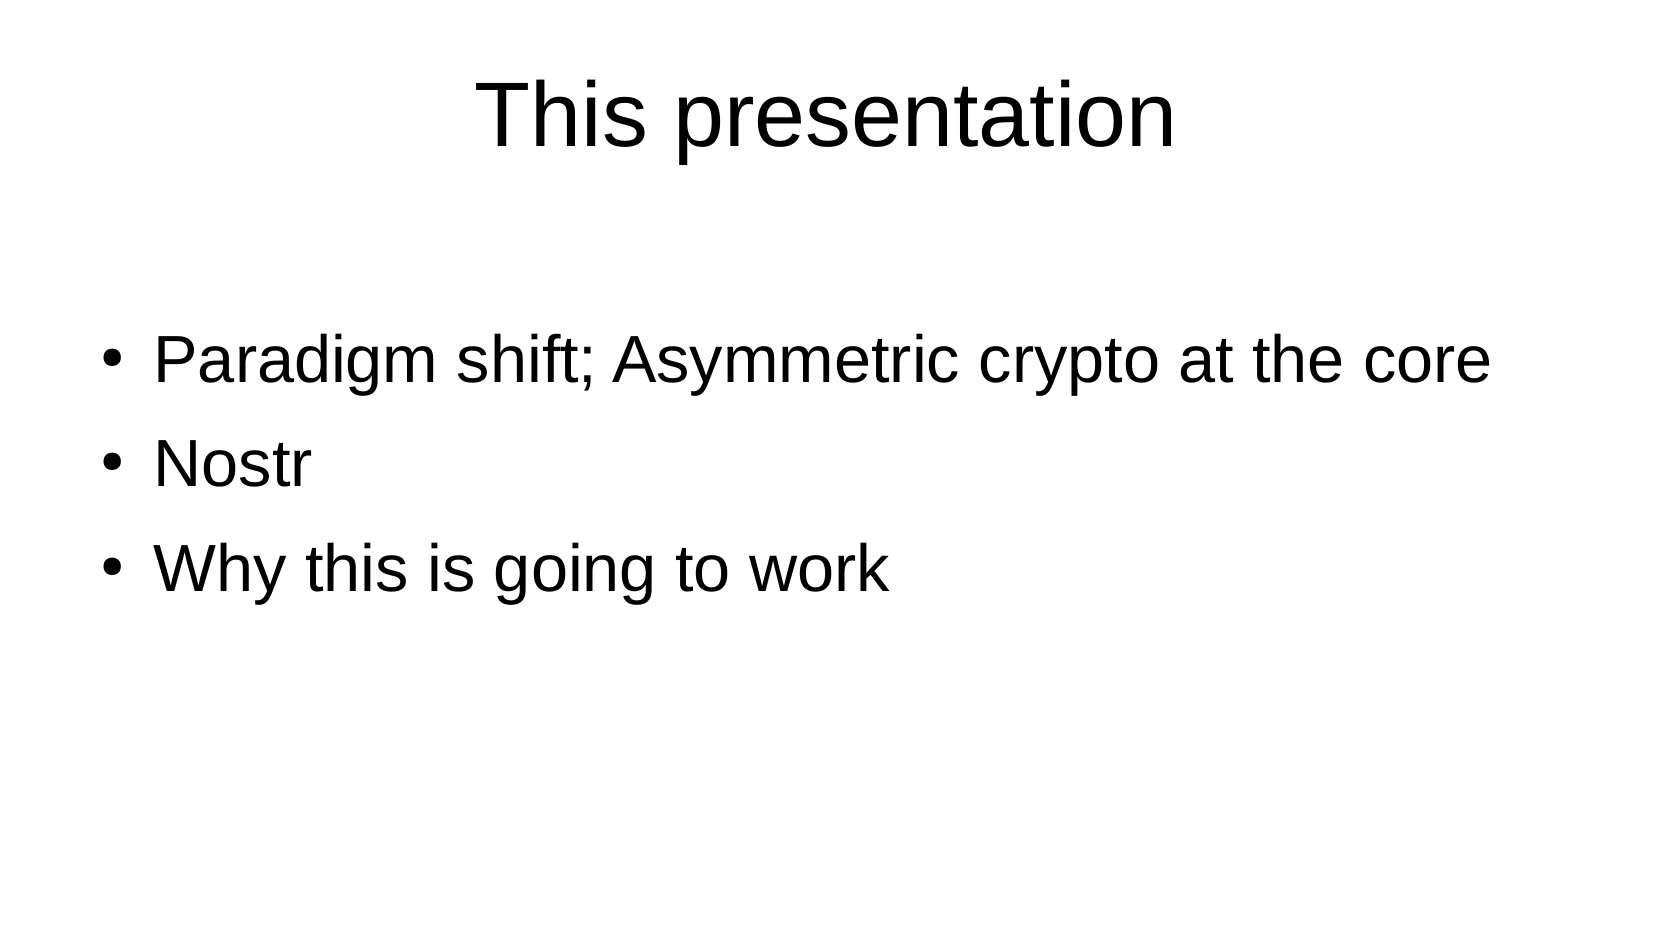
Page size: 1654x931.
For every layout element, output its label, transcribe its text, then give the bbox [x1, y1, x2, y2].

title This presentation [82, 37, 1571, 193]
list Paradigm shift; Asymmetric crypto at the core Nostr Why this is going to work [82, 217, 1571, 758]
